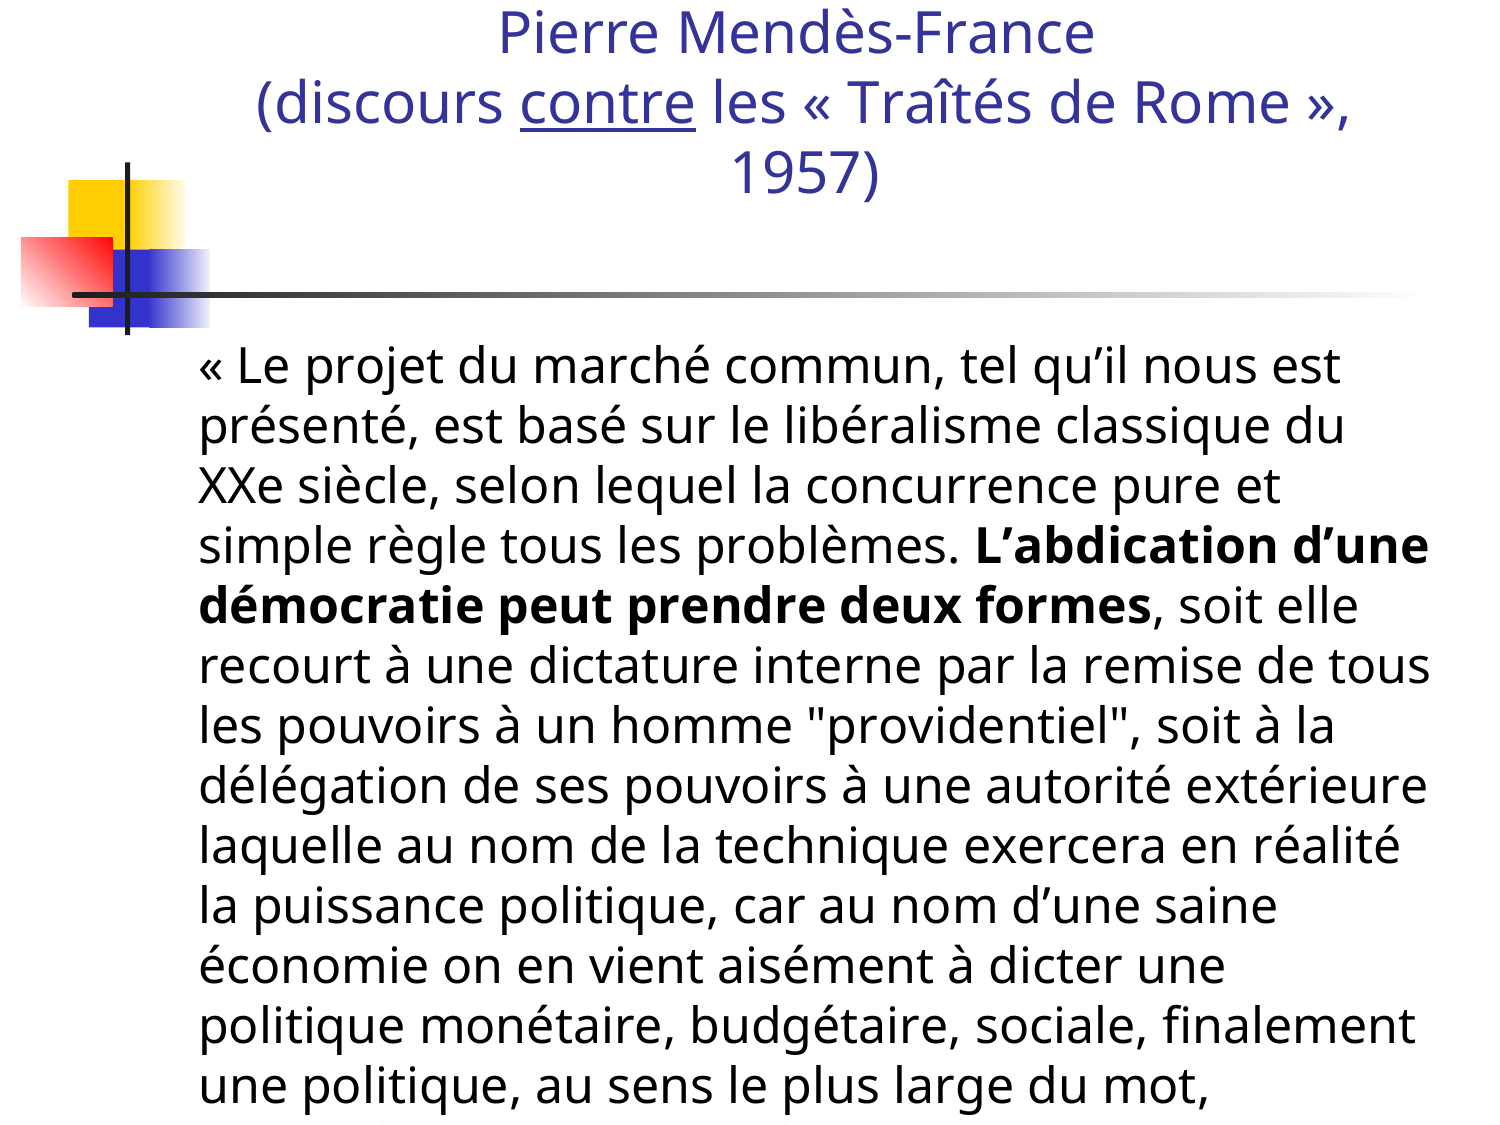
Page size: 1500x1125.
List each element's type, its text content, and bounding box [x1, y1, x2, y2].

text_box Pierre Mendès-France (discours contre les « Traîtés de Rome », 1957) [165, 42, 1444, 283]
text_box « Le projet du marché commun, tel qu’il nous est présenté, est basé sur le libéralisme classique du XXe siècle, selon lequel la concurrence pure et simple règle tous les problèmes. L’abdication d’une démocratie peut prendre deux formes, soit elle recourt à une dictature interne par la remise de tous les pouvoirs à un homme "providentiel", soit à la délégation de ses pouvoirs à une autorité extérieure laquelle au nom de la technique exercera en réalité la puissance politique, car au nom d’une saine économie on en vient aisément à dicter une politique monétaire, budgétaire, sociale, finalement une politique, au sens le plus large du mot, nationale et internationale ». [183, 326, 1459, 1002]
